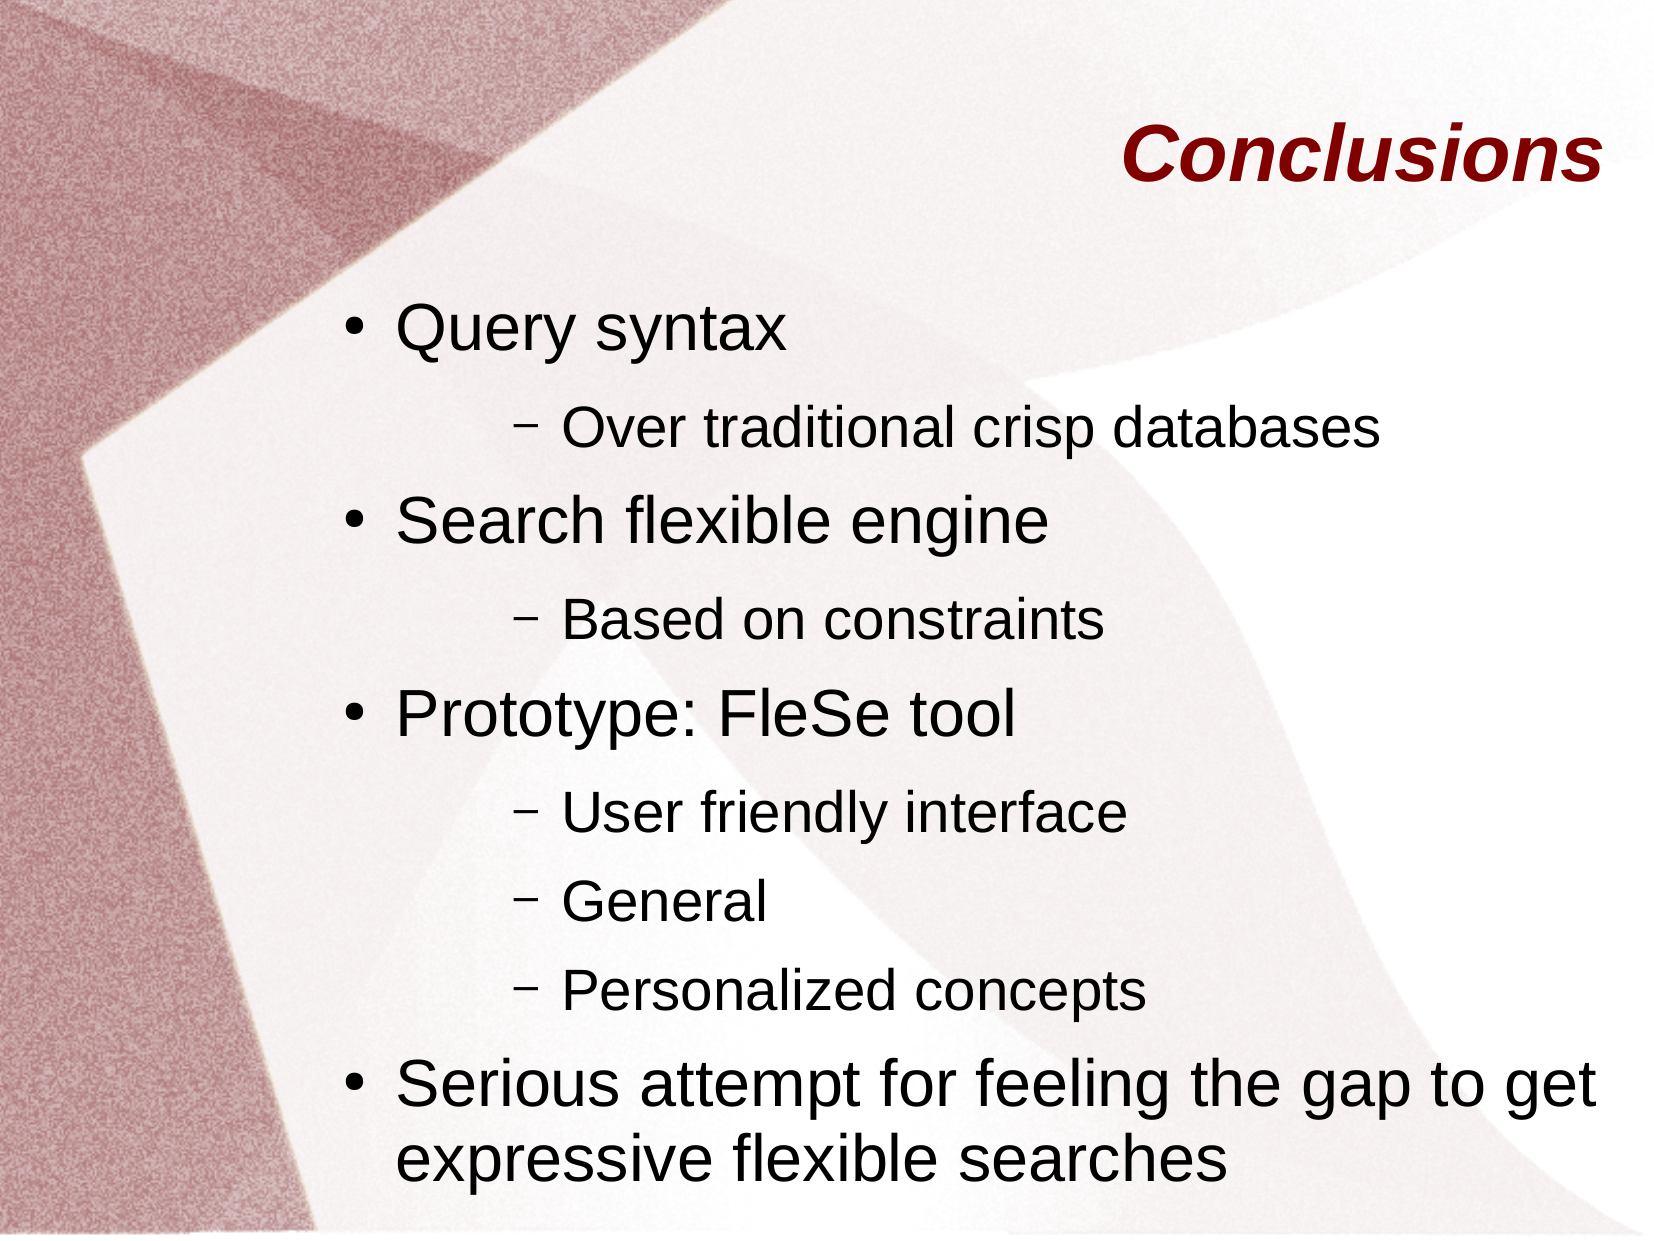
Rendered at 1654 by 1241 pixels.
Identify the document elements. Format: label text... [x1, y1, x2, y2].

picture [0, 0, 1654, 1241]
list Query syntax Over traditional crisp databases Search flexible engine Based on constraints Prototype: FleSe tool User friendly interface General Personalized concepts Serious attempt for feeling the gap to get expressive flexible searches [324, 290, 1601, 1196]
title Conclusions [596, 49, 1607, 257]
